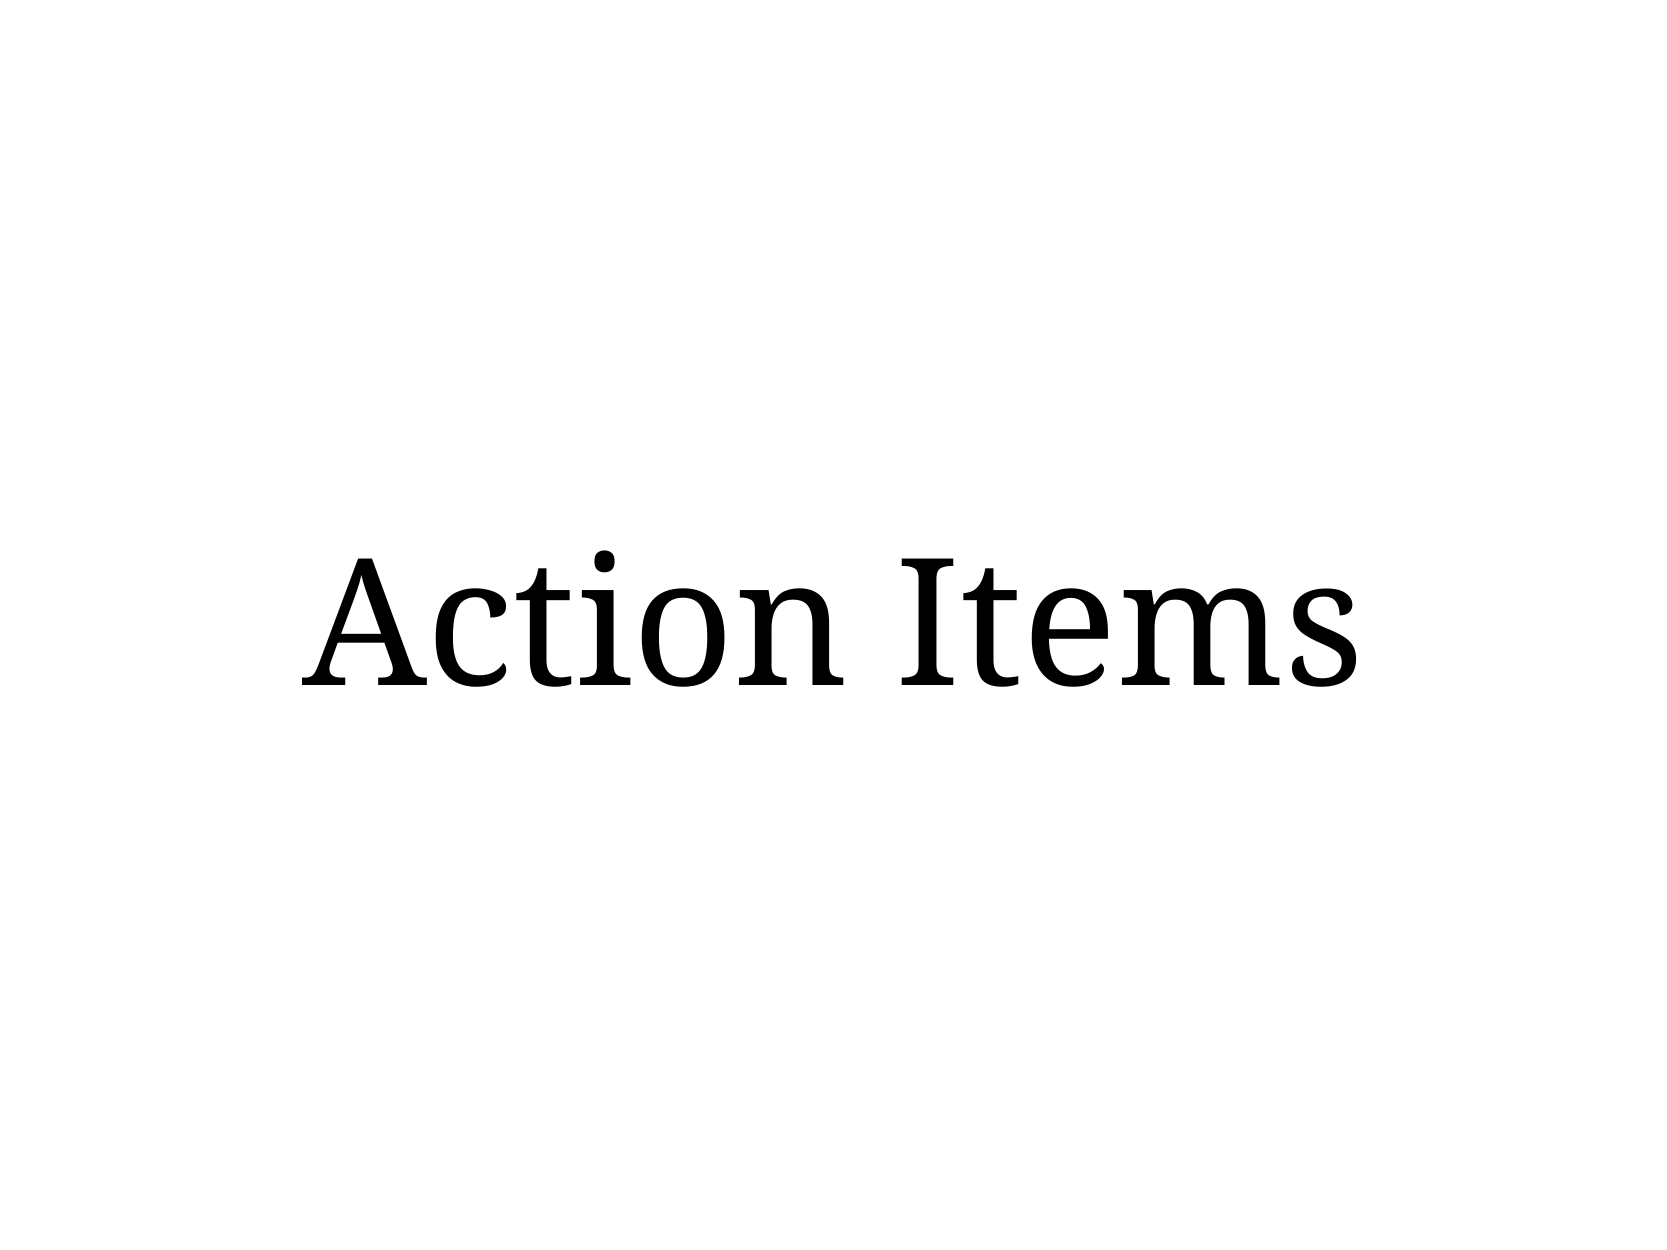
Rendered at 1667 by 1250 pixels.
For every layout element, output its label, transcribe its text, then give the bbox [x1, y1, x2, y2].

text_box Action Items [280, 523, 1387, 726]
